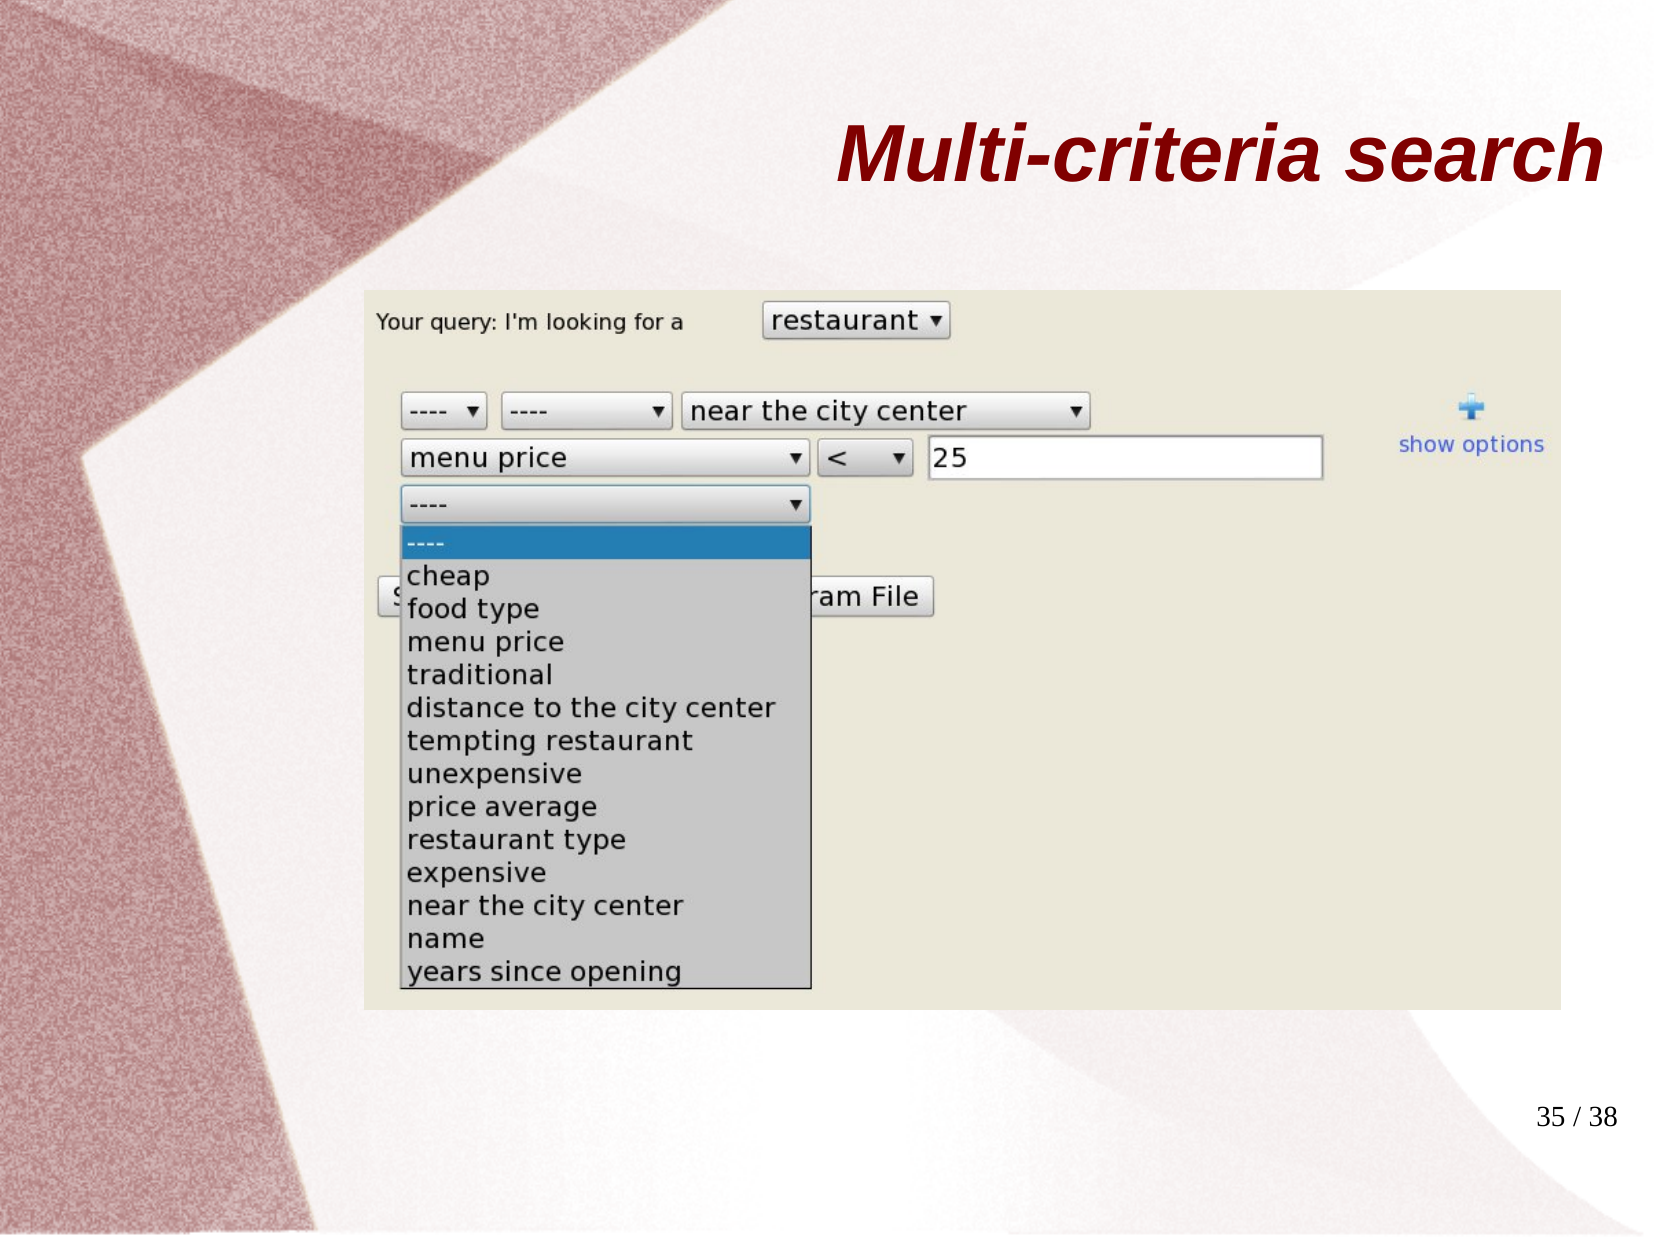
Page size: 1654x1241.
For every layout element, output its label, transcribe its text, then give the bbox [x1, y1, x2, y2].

title Multi-criteria search [596, 49, 1607, 257]
picture [0, 0, 1654, 1241]
